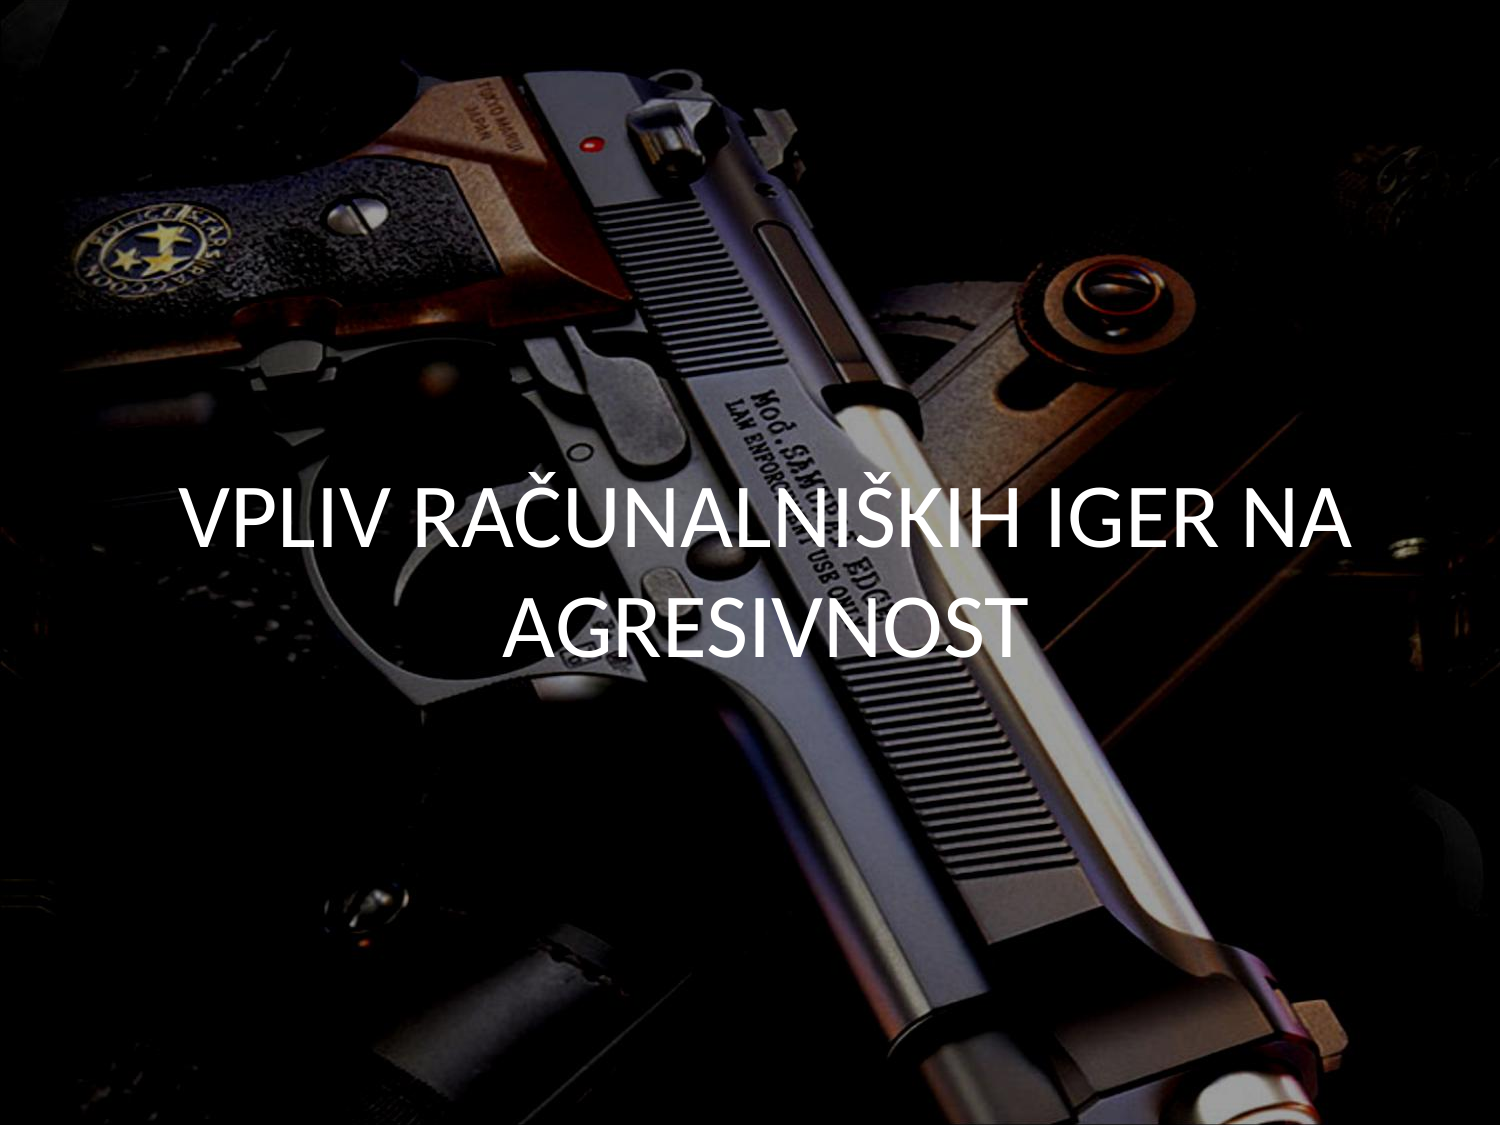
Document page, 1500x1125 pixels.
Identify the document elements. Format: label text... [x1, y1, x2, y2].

picture [0, 0, 1500, 1125]
title VPLIV RAČUNALNIŠKIH IGER NA AGRESIVNOST [128, 445, 1404, 687]
